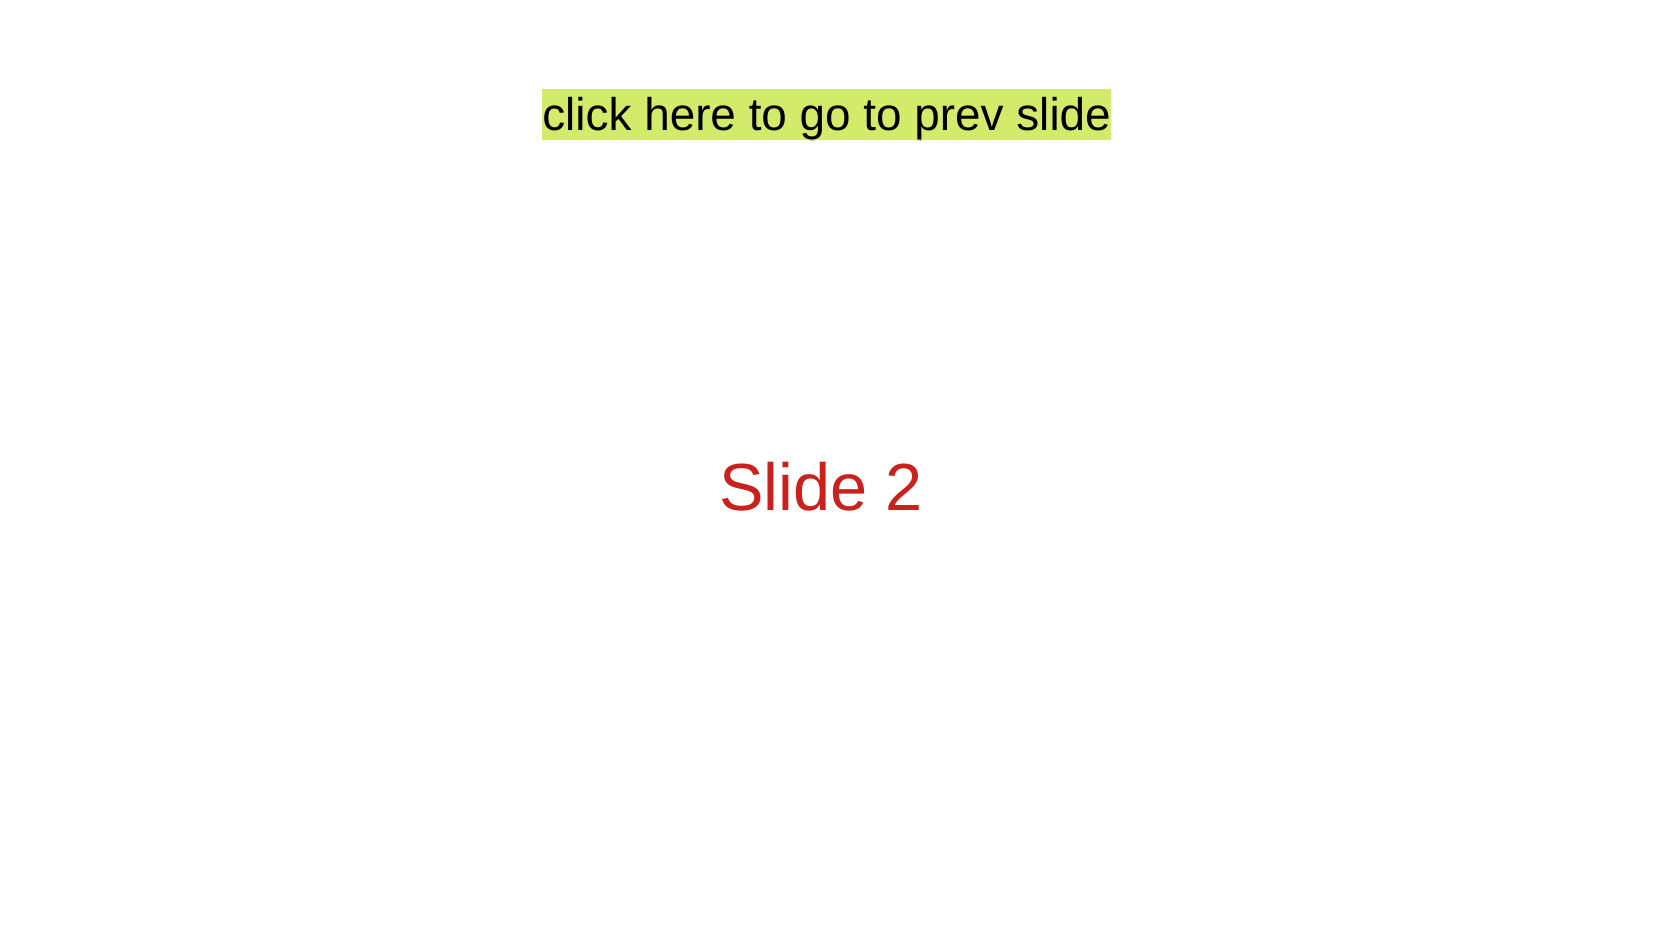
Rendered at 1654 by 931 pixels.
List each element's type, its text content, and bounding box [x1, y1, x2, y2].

title click here to go to prev slide [82, 37, 1571, 193]
subtitle Slide 2 [76, 217, 1565, 758]
